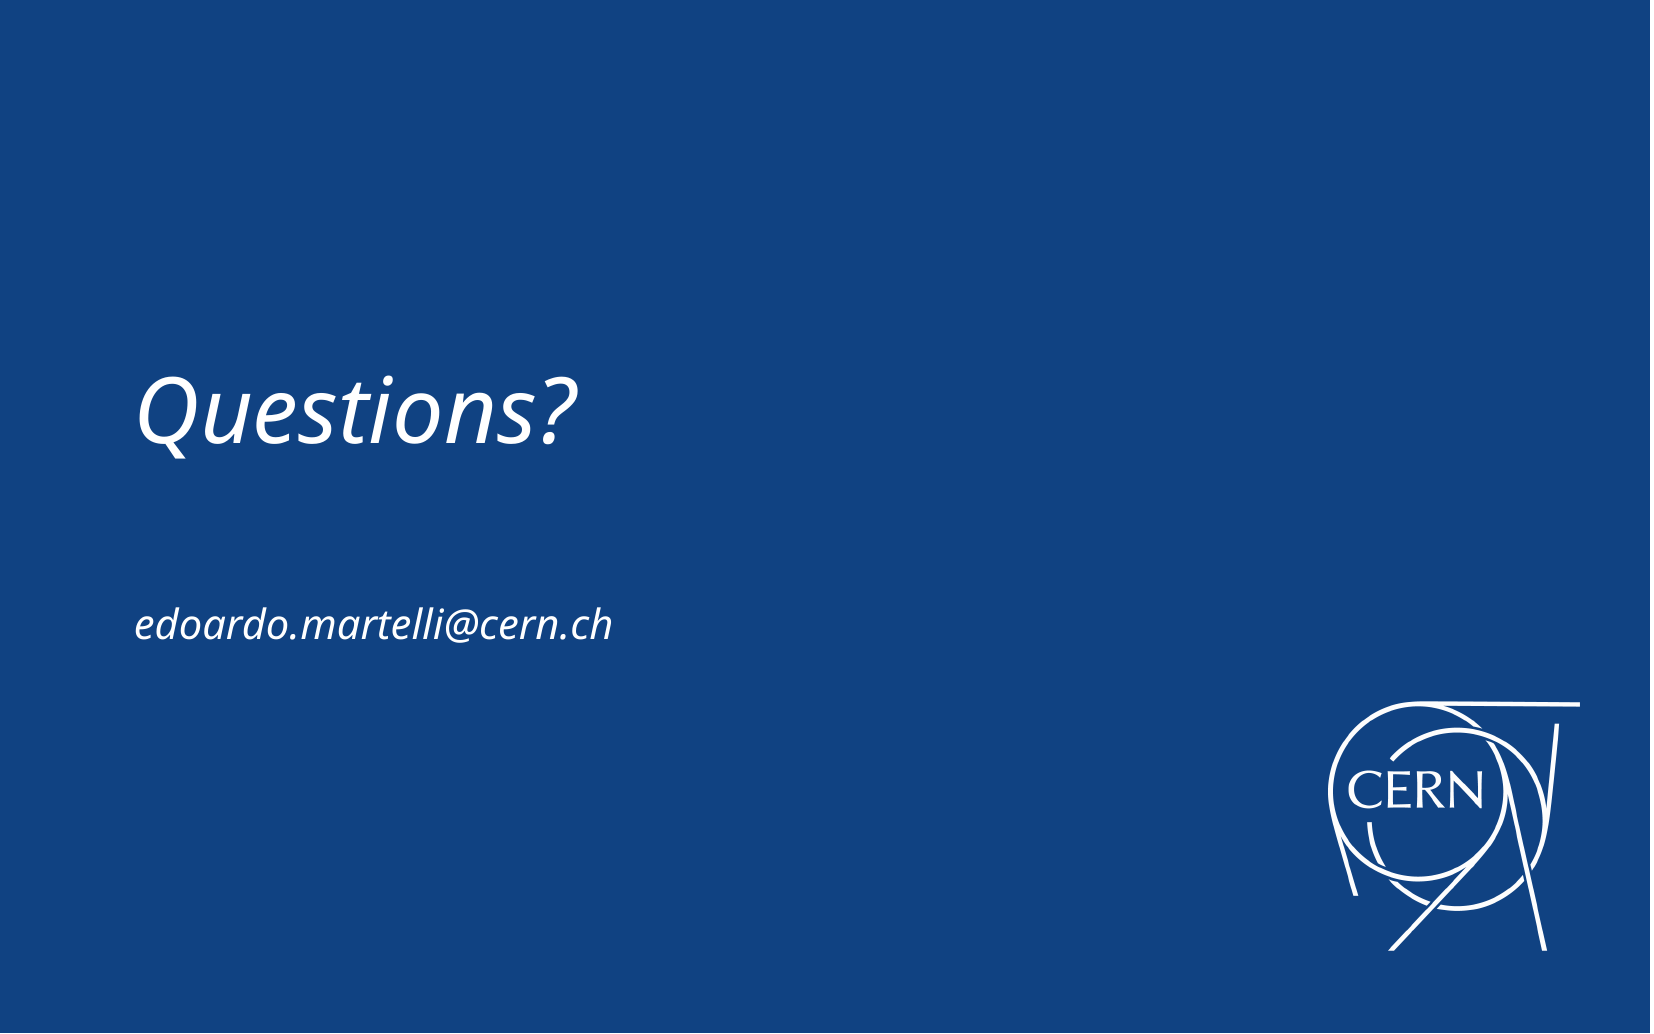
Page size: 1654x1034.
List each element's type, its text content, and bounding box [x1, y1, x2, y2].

title Questions? edoardo.martelli@cern.ch [133, 258, 1384, 865]
picture [1328, 700, 1580, 952]
